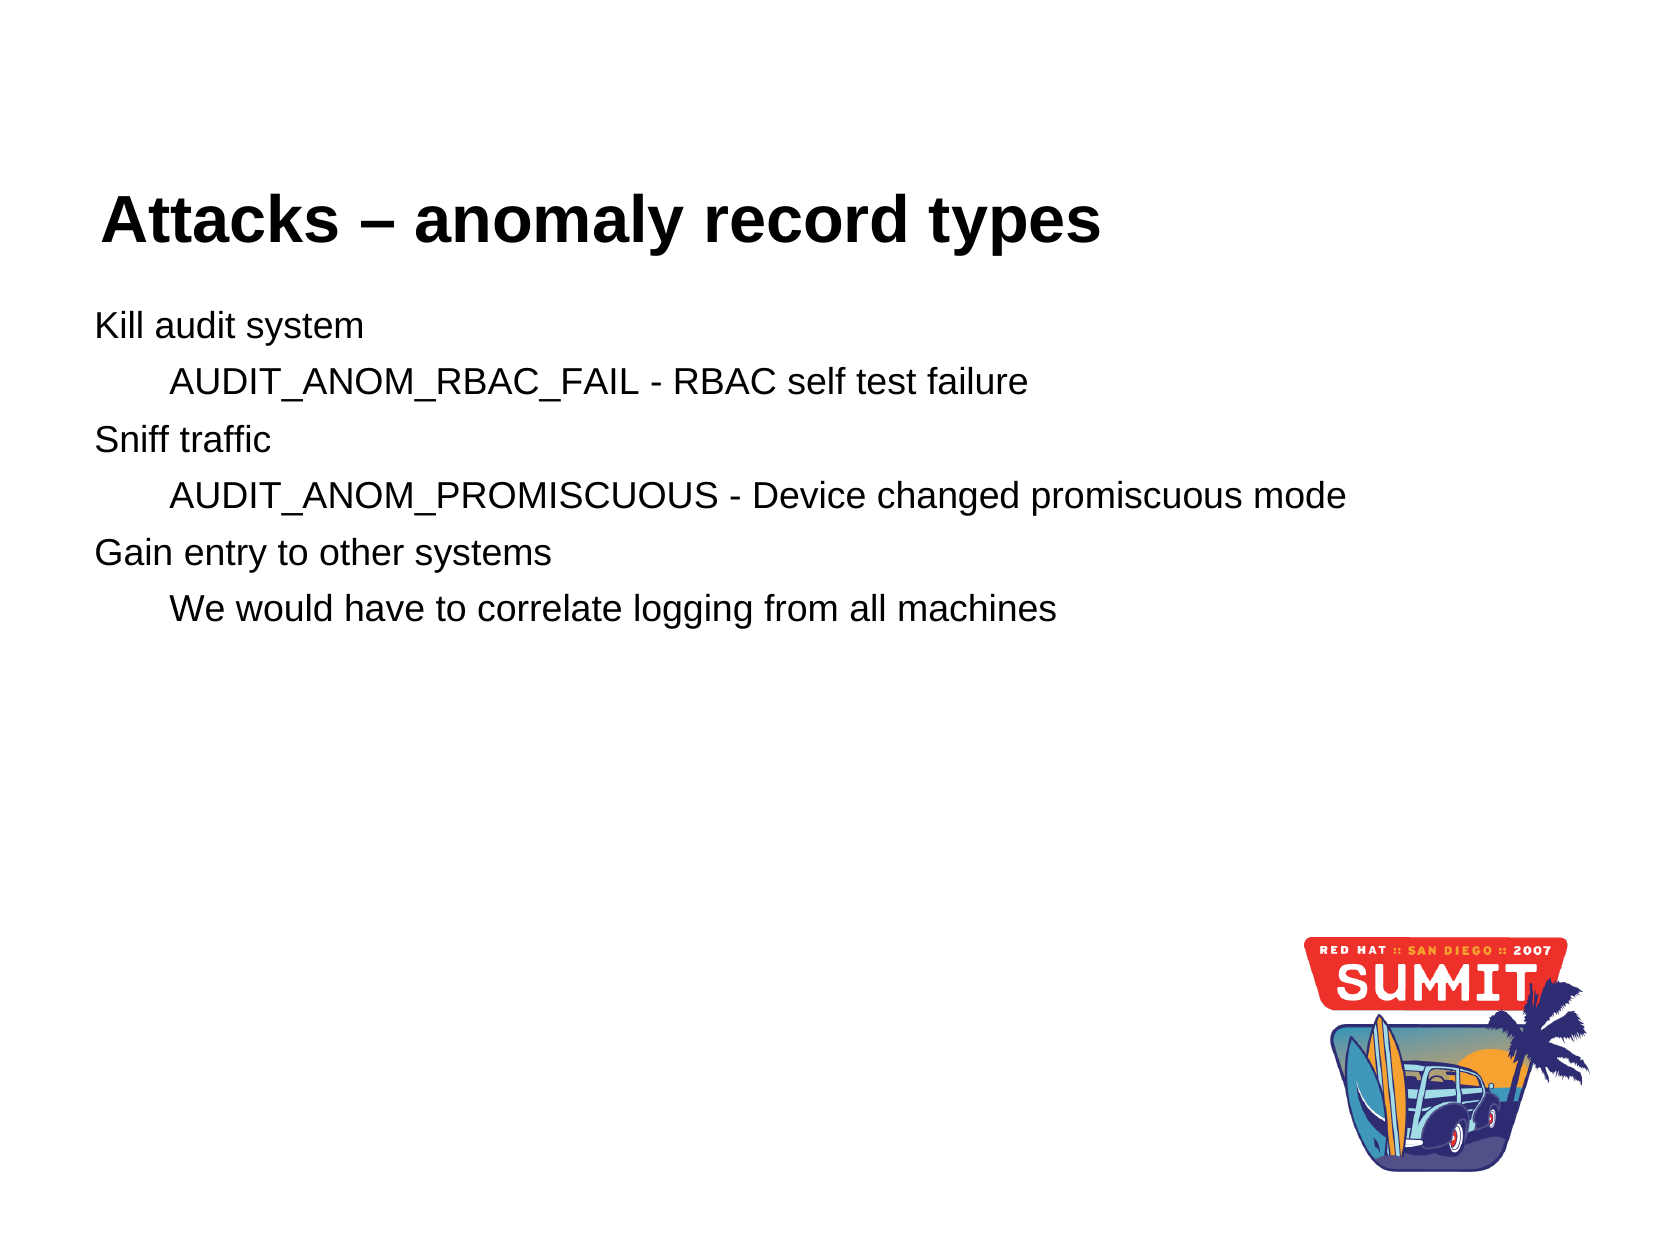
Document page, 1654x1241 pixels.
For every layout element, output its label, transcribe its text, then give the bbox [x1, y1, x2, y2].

picture [1500, 937, 1590, 1172]
title Attacks – anomaly record types [100, 164, 1506, 275]
list Kill audit system AUDIT_ANOM_RBAC_FAIL - RBAC self test failure Sniff traffic AUDIT_ANOM_PROMISCUOUS - Device changed promiscuous mode Gain entry to other systems We would have to correlate logging from all machines [94, 304, 1500, 1174]
